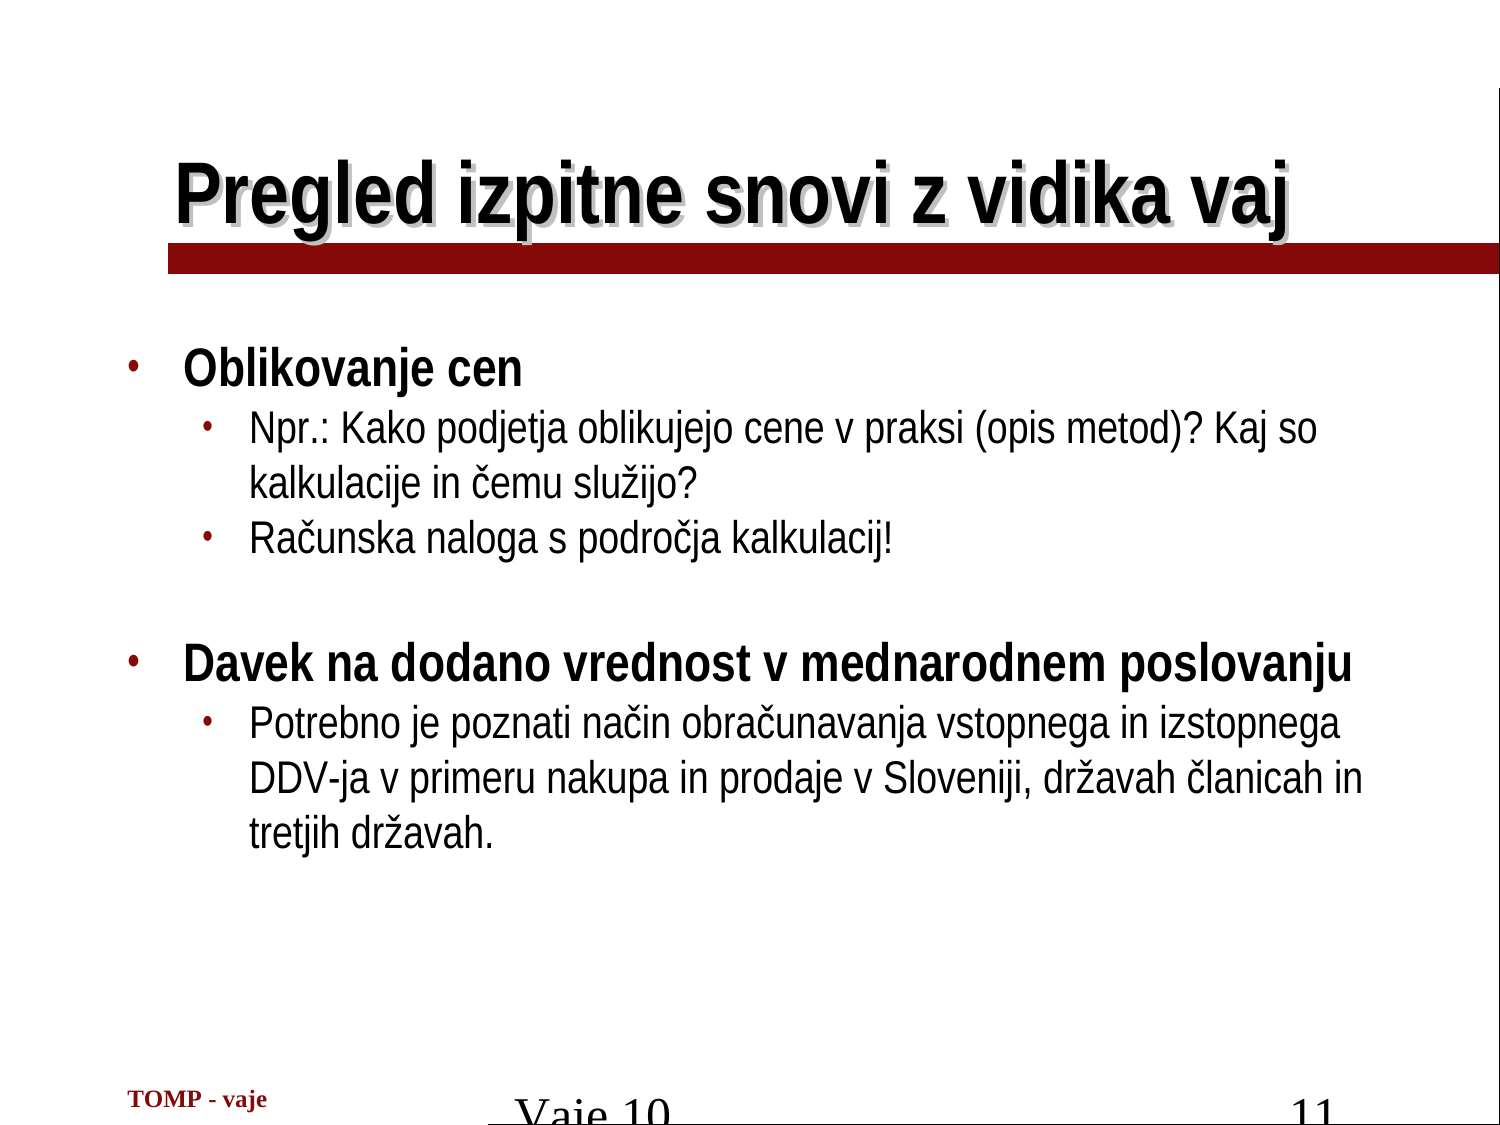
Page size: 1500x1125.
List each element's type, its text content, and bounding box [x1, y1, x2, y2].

list Oblikovanje cen Npr.: Kako podjetja oblikujejo cene v praksi (opis metod)? Kaj so kalkulacije in čemu služijo? Računska naloga s področja kalkulacij! Davek na dodano vrednost v mednarodnem poslovanju Potrebno je poznati način obračunavanja vstopnega in izstopnega DDV-ja v primeru nakupa in prodaje v Sloveniji, državah članicah in tretjih državah. [112, 324, 1424, 1083]
title Pregled izpitne snovi z vidika vaj [159, 113, 1435, 264]
